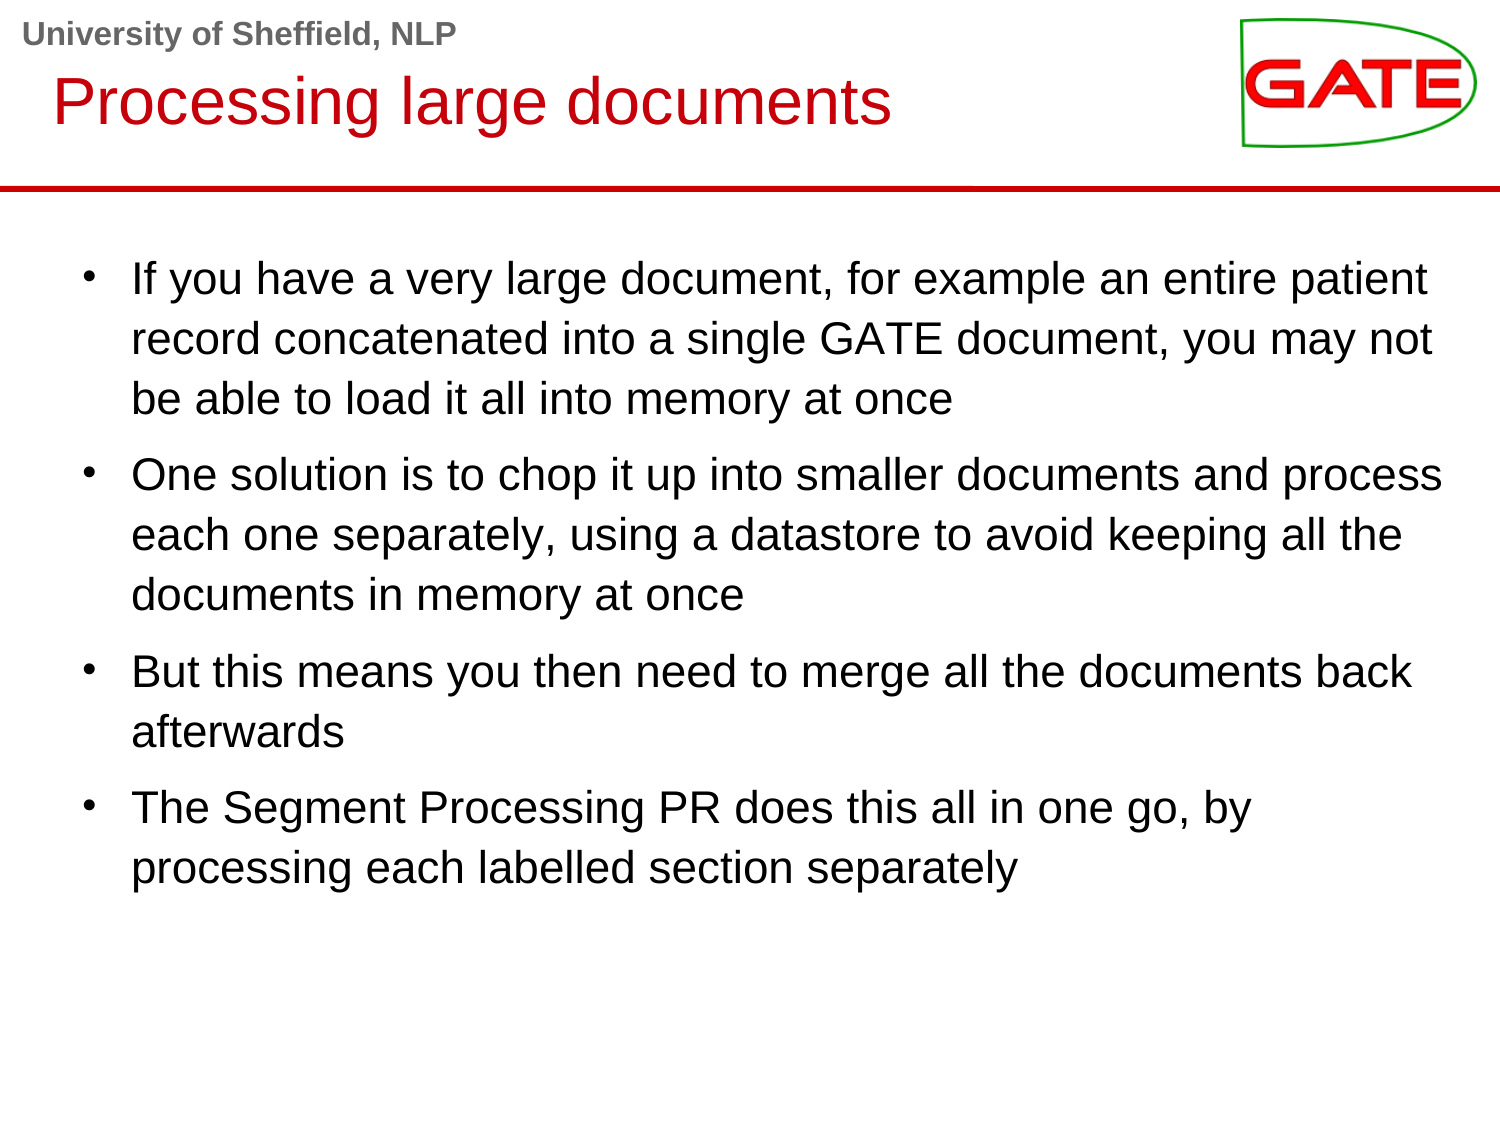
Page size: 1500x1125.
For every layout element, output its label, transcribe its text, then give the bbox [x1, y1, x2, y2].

picture [1380, 18, 1477, 148]
list If you have a very large document, for example an entire patient record concatenated into a single GATE document, you may not be able to load it all into memory at once One solution is to chop it up into smaller documents and process each one separately, using a datastore to avoid keeping all the documents in memory at once But this means you then need to merge all the documents back afterwards The Segment Processing PR does this all in one go, by processing each labelled section separately [11, 236, 1489, 1118]
title Processing large documents [37, 0, 1380, 197]
